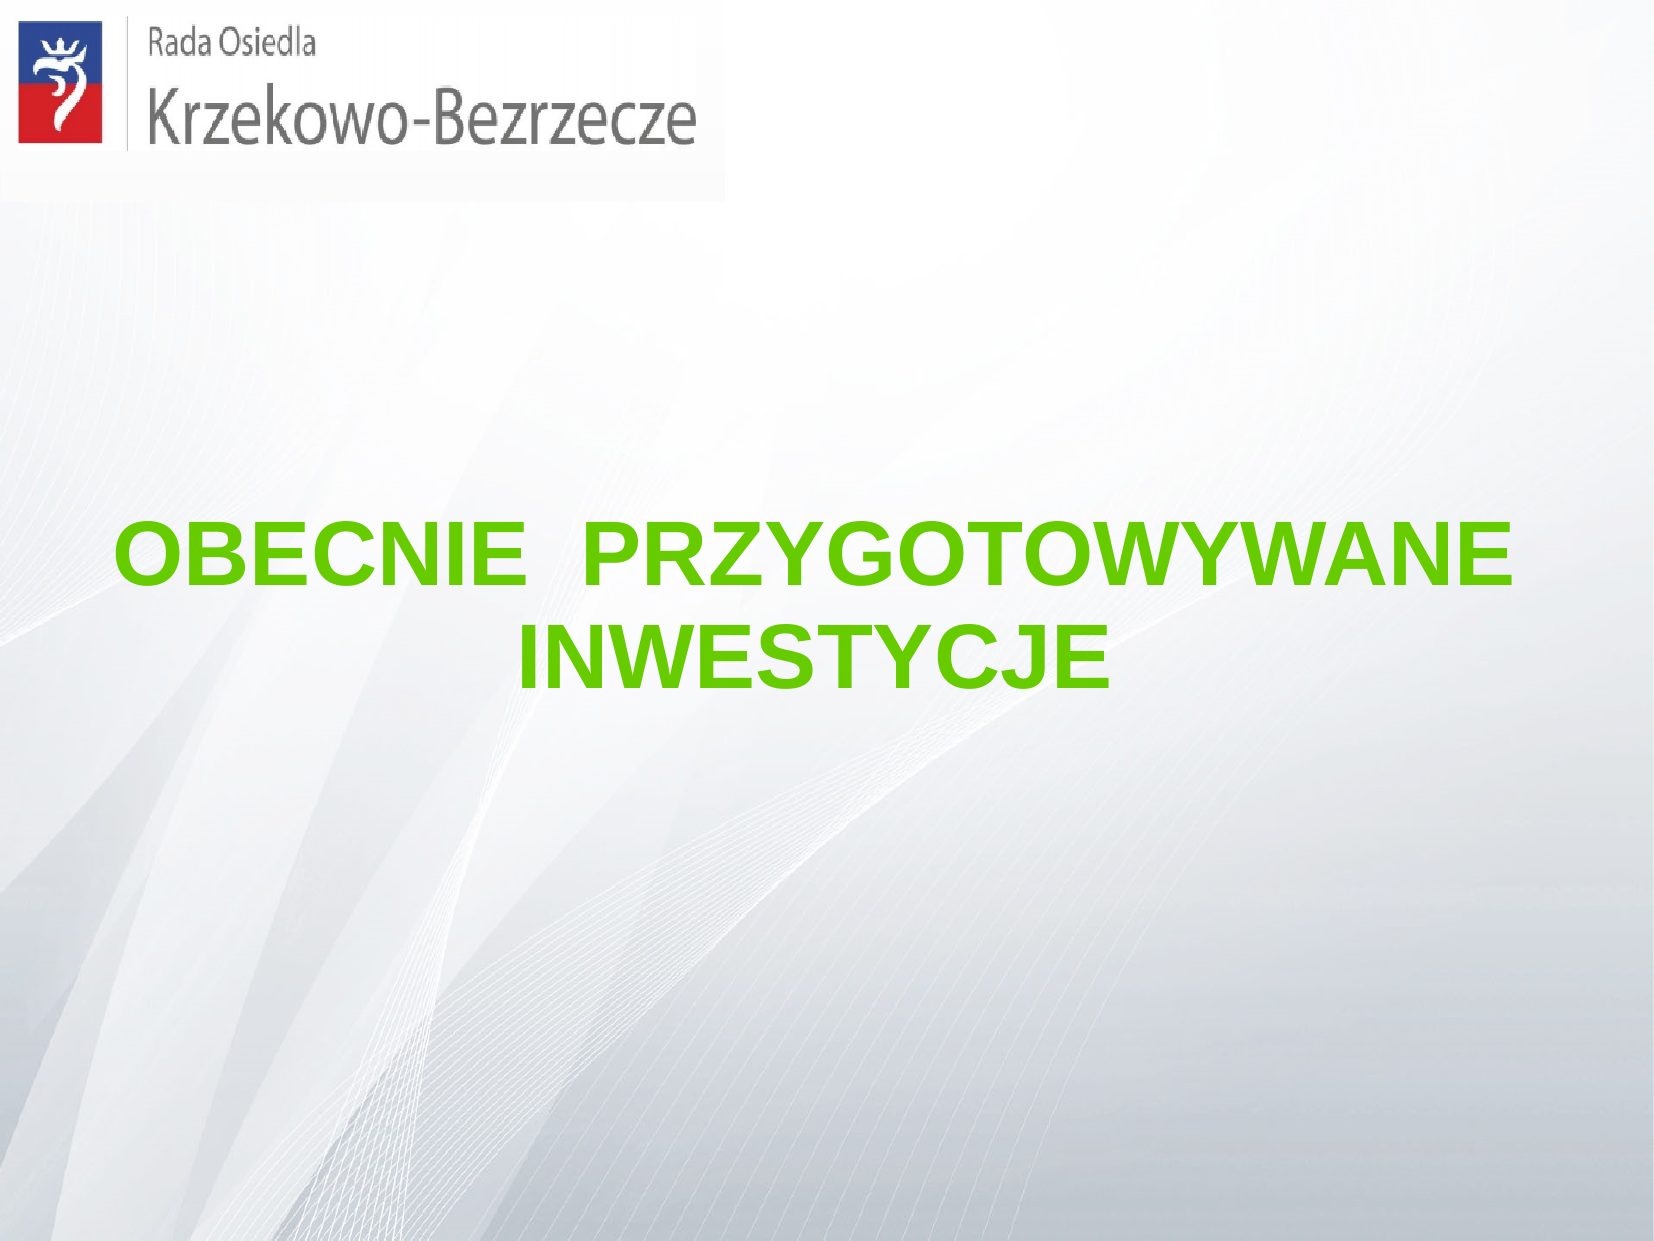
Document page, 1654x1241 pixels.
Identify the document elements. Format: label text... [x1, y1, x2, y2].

title OBECNIE PRZYGOTOWYWANE INWESTYCJE [70, 501, 1559, 709]
picture [0, 0, 1654, 1241]
